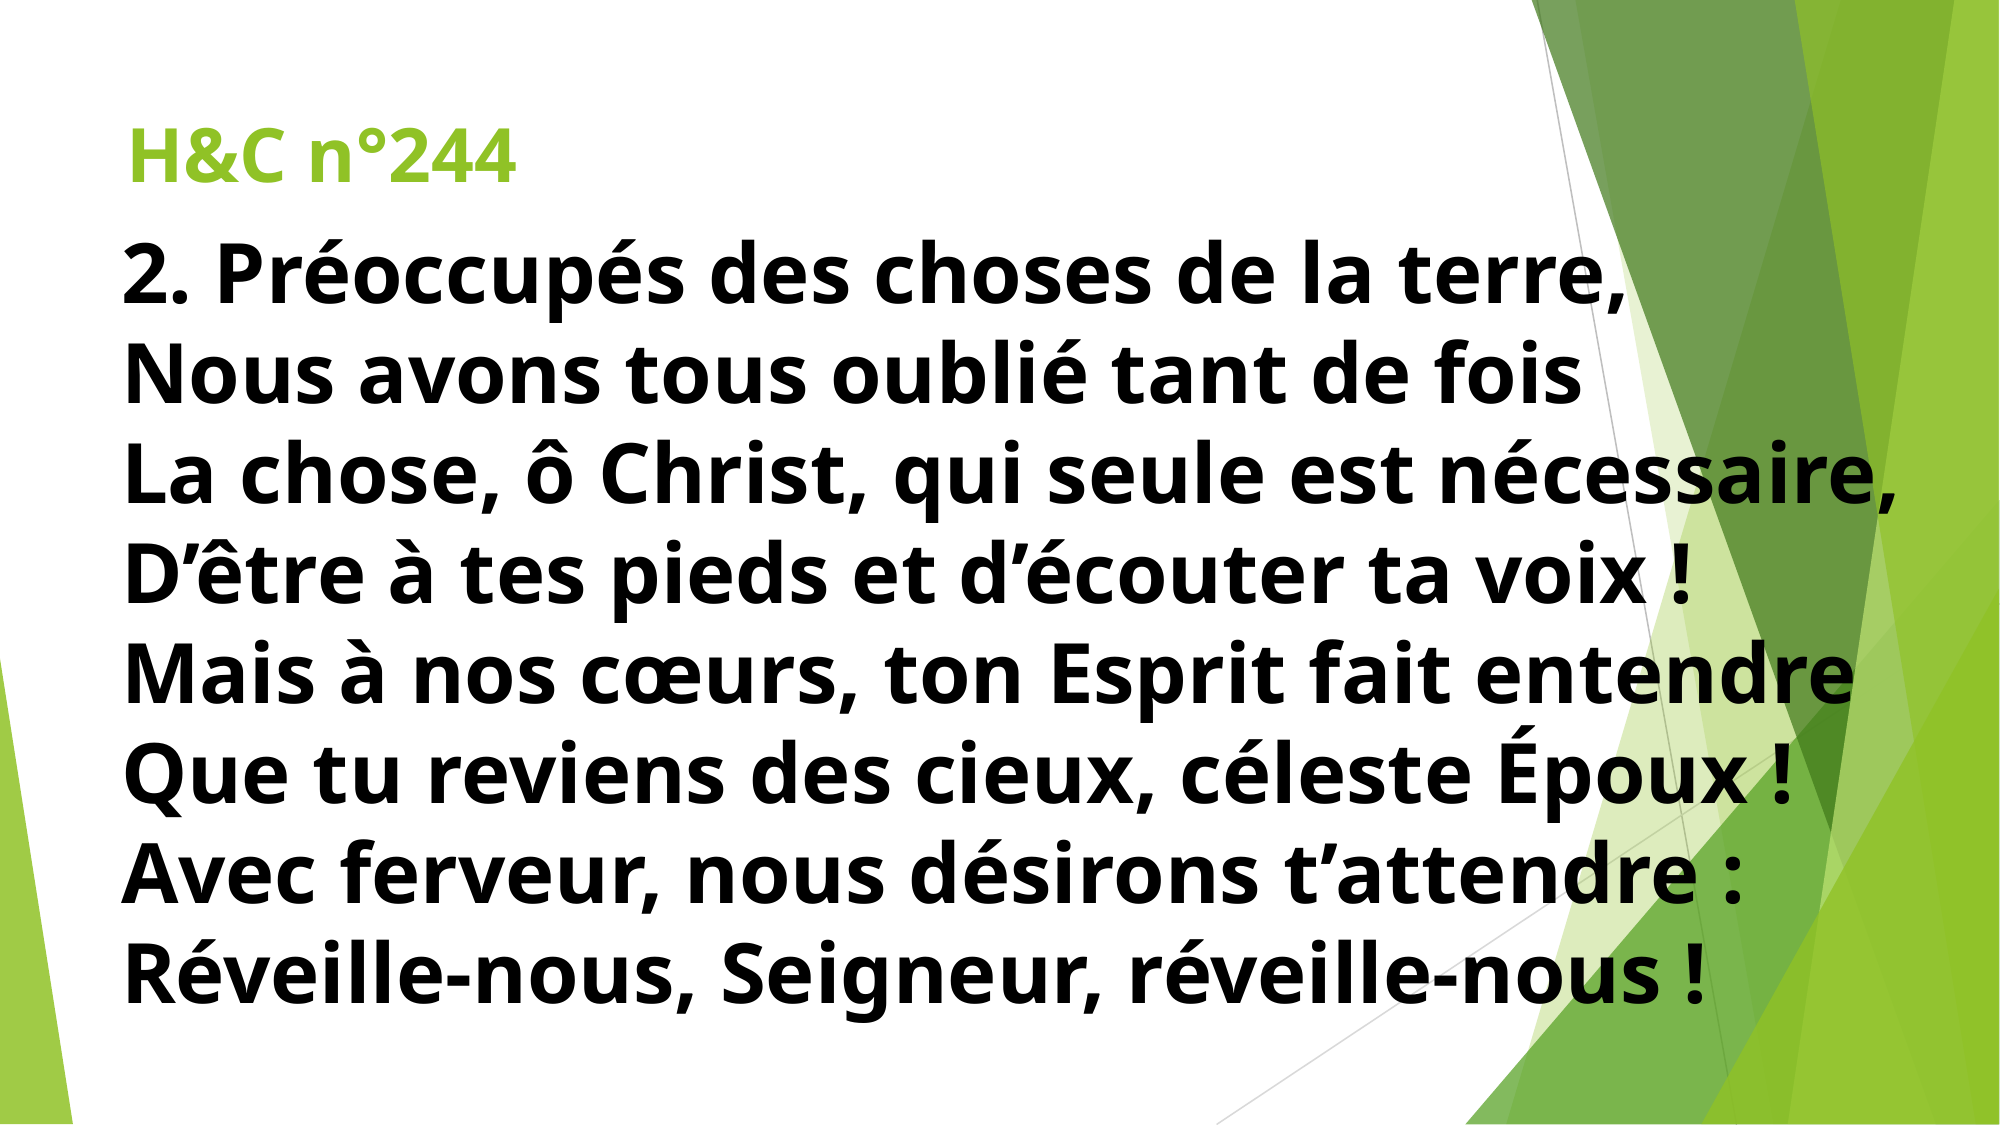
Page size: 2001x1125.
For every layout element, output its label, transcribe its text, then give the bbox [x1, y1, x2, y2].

text_box 2. Préoccupés des choses de la terre, Nous avons tous oublié tant de fois La chose, ô Christ, qui seule est nécessaire, D’être à tes pieds et d’écouter ta voix ! Mais à nos cœurs, ton Esprit fait entendre Que tu reviens des cieux, céleste Époux ! Avec ferveur, nous désirons t’attendre : Réveille-nous, Seigneur, réveille-nous ! [106, 213, 1973, 1037]
text_box H&C n°244 [111, 99, 1522, 213]
